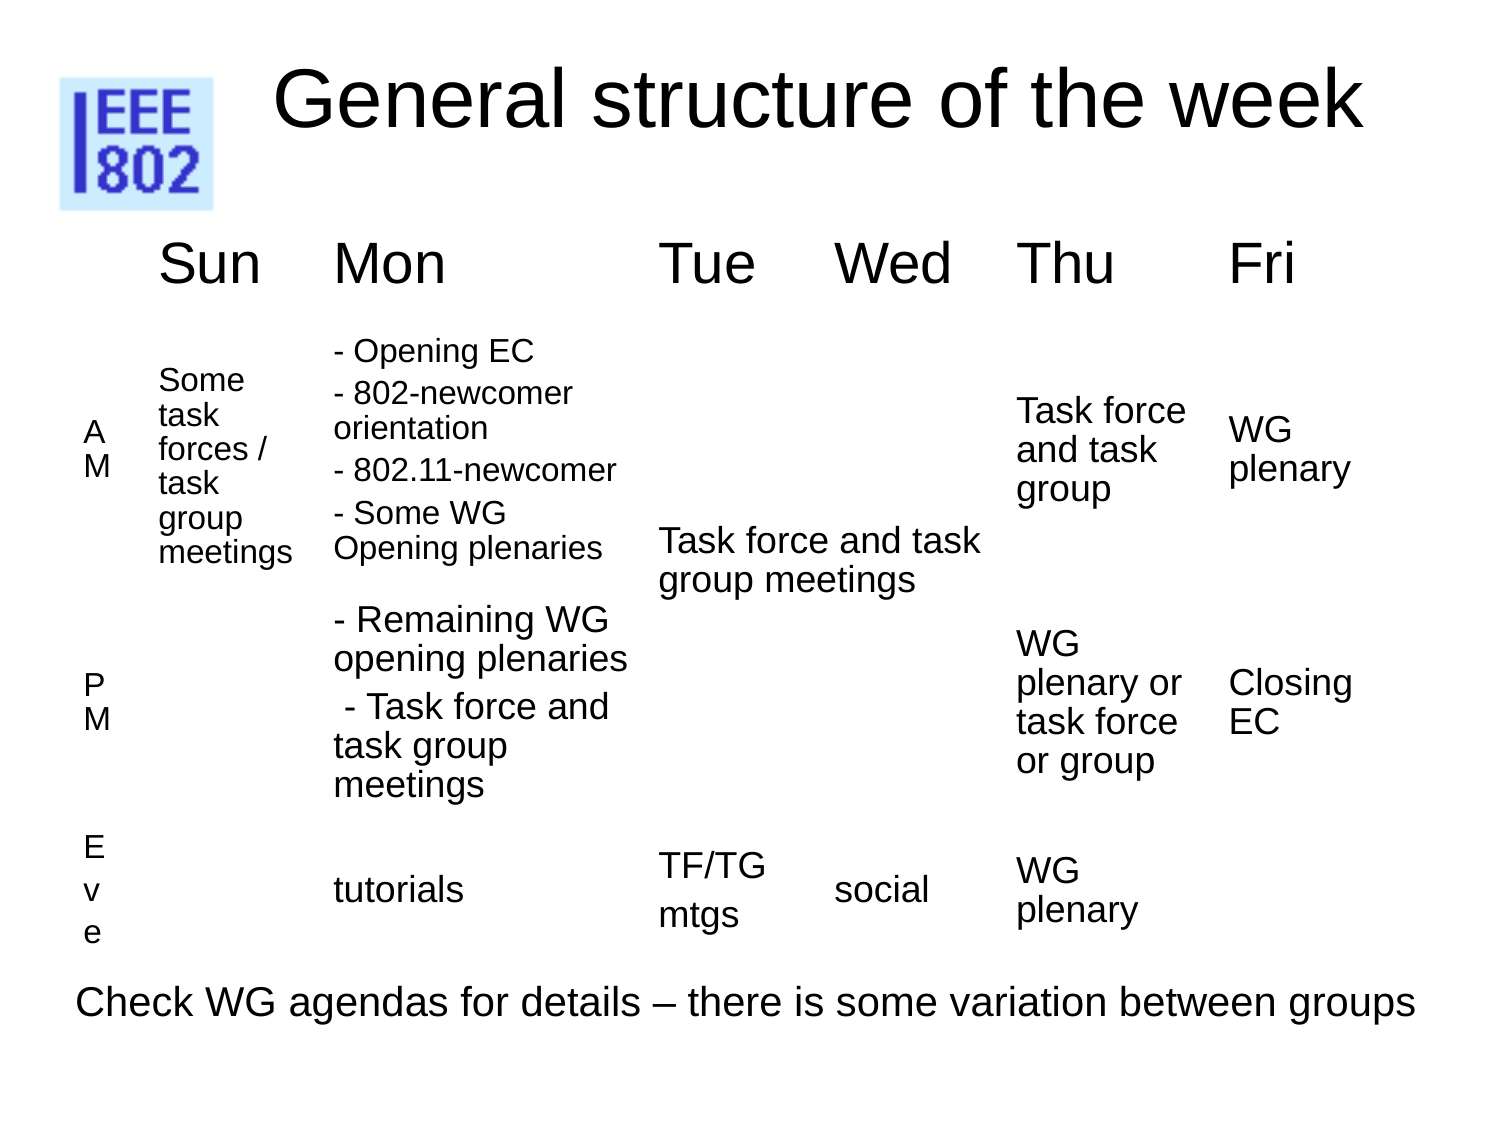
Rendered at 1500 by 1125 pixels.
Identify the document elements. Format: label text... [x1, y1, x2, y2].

table_header Mon [318, 223, 643, 311]
table_cell PM [68, 595, 143, 817]
table_cell TF/TG mtgs [643, 817, 819, 967]
table_cell WG plenary [1001, 817, 1214, 967]
table_cell WG plenary [1214, 311, 1426, 595]
table_cell Closing EC [1214, 595, 1426, 817]
table_cell - Remaining WG opening plenaries - Task force and task group meetings [318, 595, 643, 817]
table_cell [1214, 817, 1426, 967]
table_header Fri [1214, 223, 1426, 311]
table_cell Some task forces / task group meetings [143, 311, 318, 817]
table_cell WG plenary or task force or group [1001, 595, 1214, 817]
table_header Thu [1001, 223, 1214, 311]
table_cell AM [68, 311, 143, 595]
table_cell tutorials [318, 817, 643, 967]
table_header [68, 223, 143, 311]
table_header Tue [643, 223, 819, 311]
table_cell Task force and task group [1001, 311, 1214, 595]
table_cell [143, 817, 318, 967]
table_cell social [819, 817, 1001, 967]
table_cell Task force and task group meetings [643, 311, 1001, 817]
table_cell E v e [68, 817, 143, 967]
text_box Check WG agendas for details – there is some variation between groups [60, 967, 1444, 1033]
table_cell - Opening EC - 802-newcomer orientation - 802.11-newcomer - Some WG Opening plenaries [318, 311, 643, 595]
table_header Sun [143, 223, 318, 311]
text_box General structure of the week [212, 0, 1425, 188]
table_header Wed [819, 223, 1001, 311]
picture [37, 49, 232, 250]
